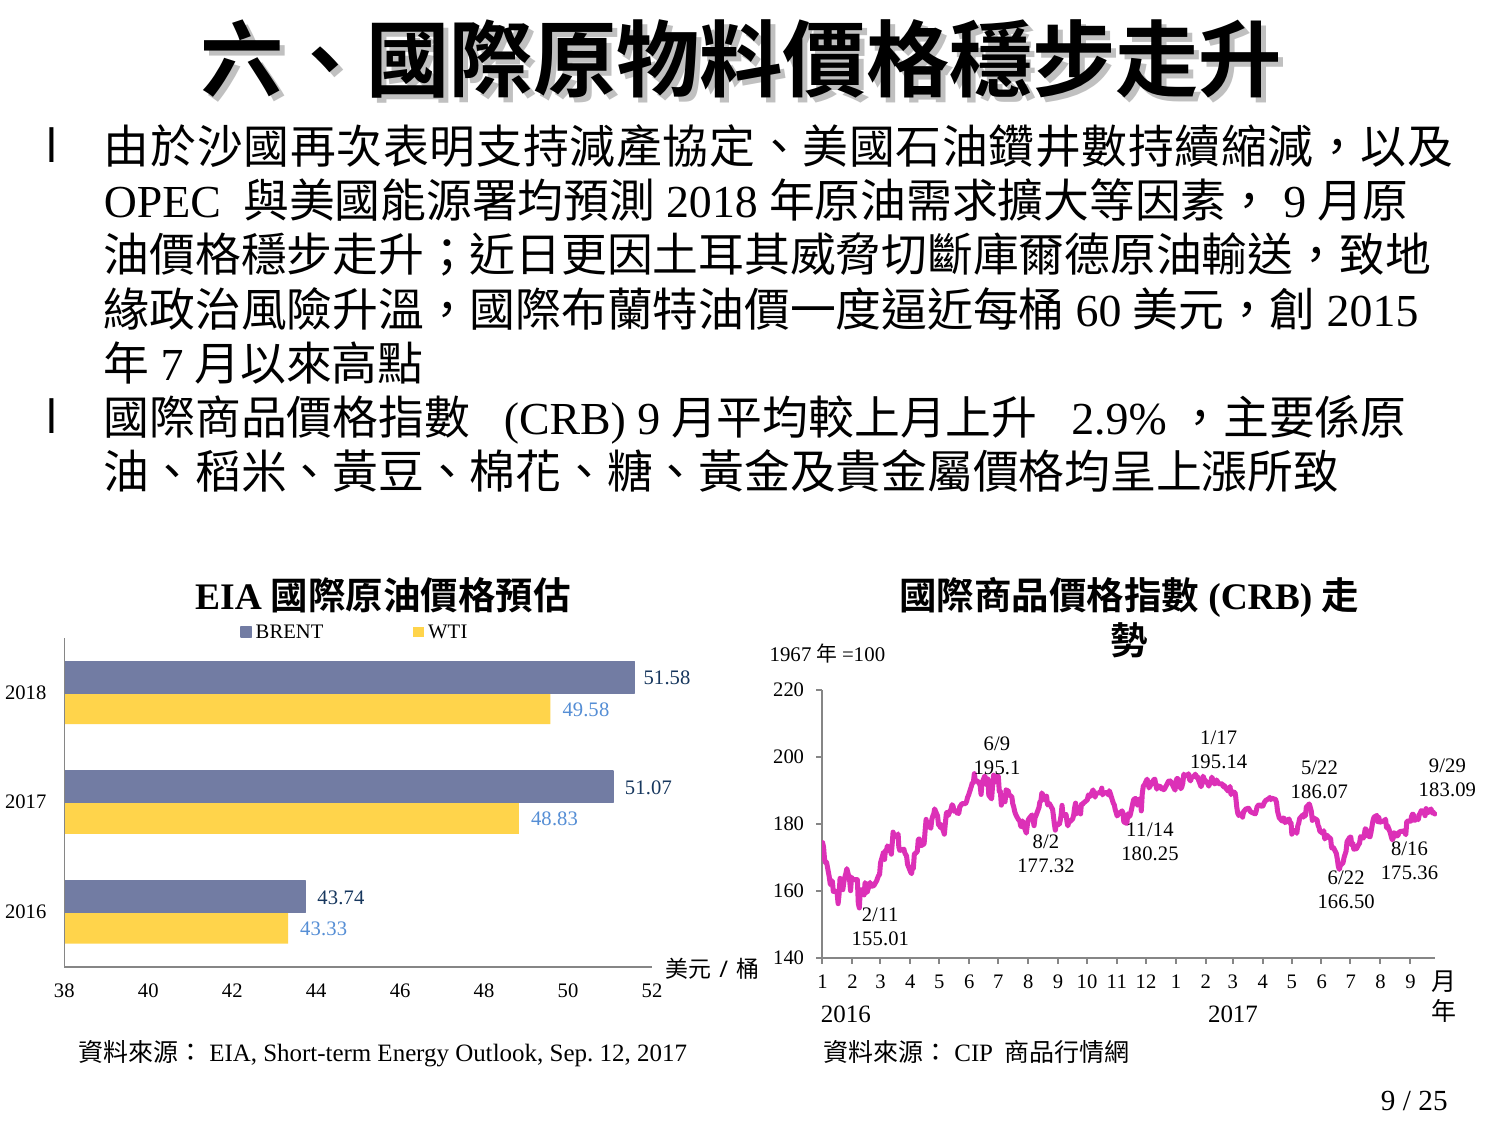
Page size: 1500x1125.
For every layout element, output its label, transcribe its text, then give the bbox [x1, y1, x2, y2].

text_box 資料來源：CIP 商品行情網 [808, 1025, 1158, 1075]
text_box 月 年 [1386, 958, 1500, 1041]
text_box 美元/桶 [697, 946, 769, 990]
text_box EIA國際原油價格預估 [126, 564, 640, 616]
text_box 1967年=100 [754, 633, 907, 673]
text_box 2016 2017 [805, 997, 1386, 1036]
text_box 六、國際原物料價格穩步走升 [0, 0, 1483, 131]
picture [769, 661, 1483, 997]
text_box 國際商品價格指數(CRB)走勢 [872, 564, 1386, 661]
picture [0, 616, 697, 1014]
text_box 由於沙國再次表明支持減產協定、美國石油鑽井數持續縮減，以及 OPEC 與美國能源署均預測2018年原油需求擴大等因素，9月原 油價格穩步走升；近日更因土耳其威脅切斷庫爾德原油輸送，致地 緣政治風險升溫，國際布蘭特油價一度逼近每桶60美元，創2015 年7月以來高點 國際商品價格指數 (CRB) 9月平均較上月上升 2.9%，主要係原 油、稻米、黃豆、棉花、糖、黃金及貴金屬價格均呈上漲所致 [30, 111, 1469, 522]
text_box 資料來源：EIA, Short-term Energy Outlook, Sep. 12, 2017 [63, 1025, 722, 1075]
